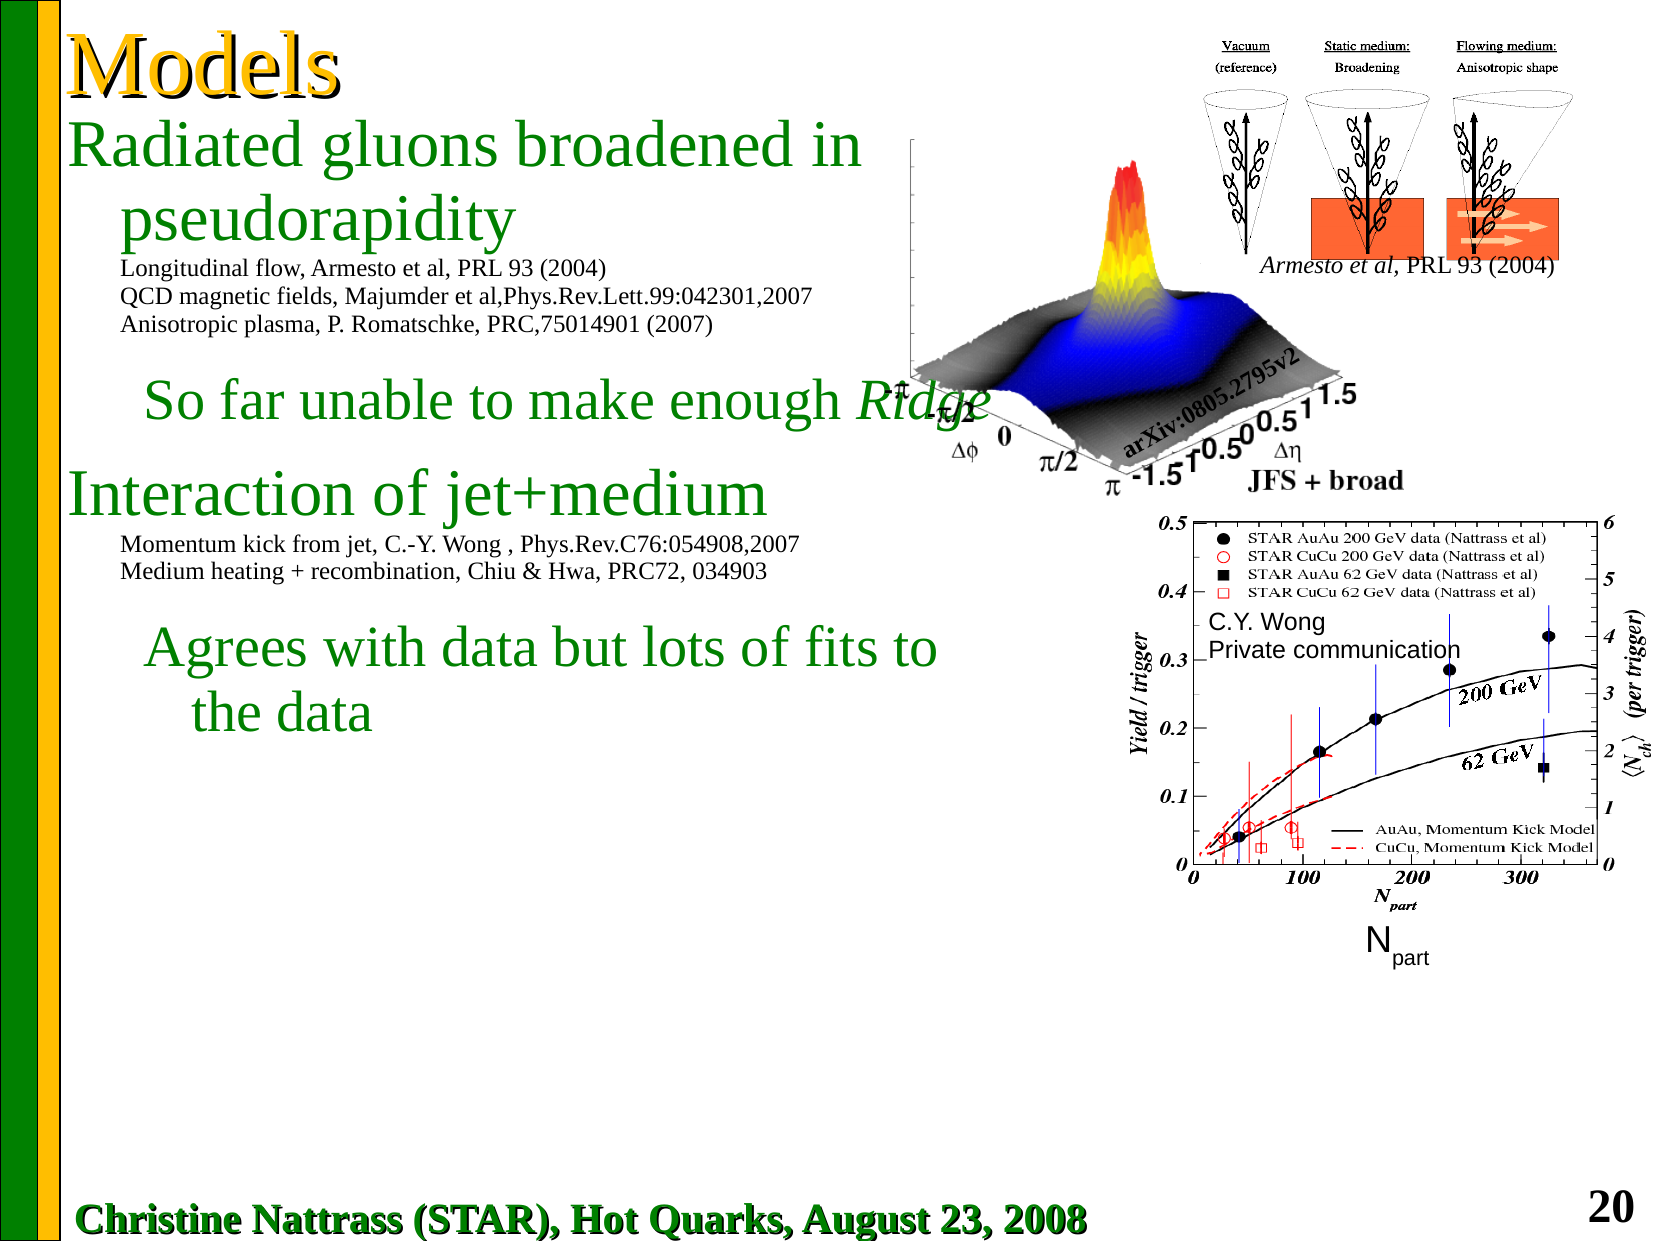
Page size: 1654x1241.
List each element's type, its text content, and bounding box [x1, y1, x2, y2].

list Radiated gluons broadened in pseudorapidity Longitudinal flow, Armesto et al, PRL 93 (2004) QCD magnetic fields, Majumder et al,Phys.Rev.Lett.99:042301,2007 Anisotropic plasma, P. Romatschke, PRC,75014901 (2007) So far unable to make enough Ridge Interaction of jet+medium Momentum kick from jet, C.-Y. Wong , Phys.Rev.C76:054908,2007 Medium heating + recombination, Chiu & Hwa, PRC72, 034903 Agrees with data but lots of fits to the data [49, 106, 1025, 1148]
text_box Armesto et al, PRL 93 (2004) [1404, 240, 1600, 288]
text_box 20 [1537, 1172, 1651, 1241]
text_box Npart [1350, 911, 1463, 978]
title Models [64, 0, 1654, 128]
text_box arXiv:0805.2795v2 [1034, 303, 1364, 521]
text_box C.Y. Wong Private communication [1193, 600, 1494, 671]
picture [885, 37, 1576, 496]
picture [1128, 513, 1654, 914]
